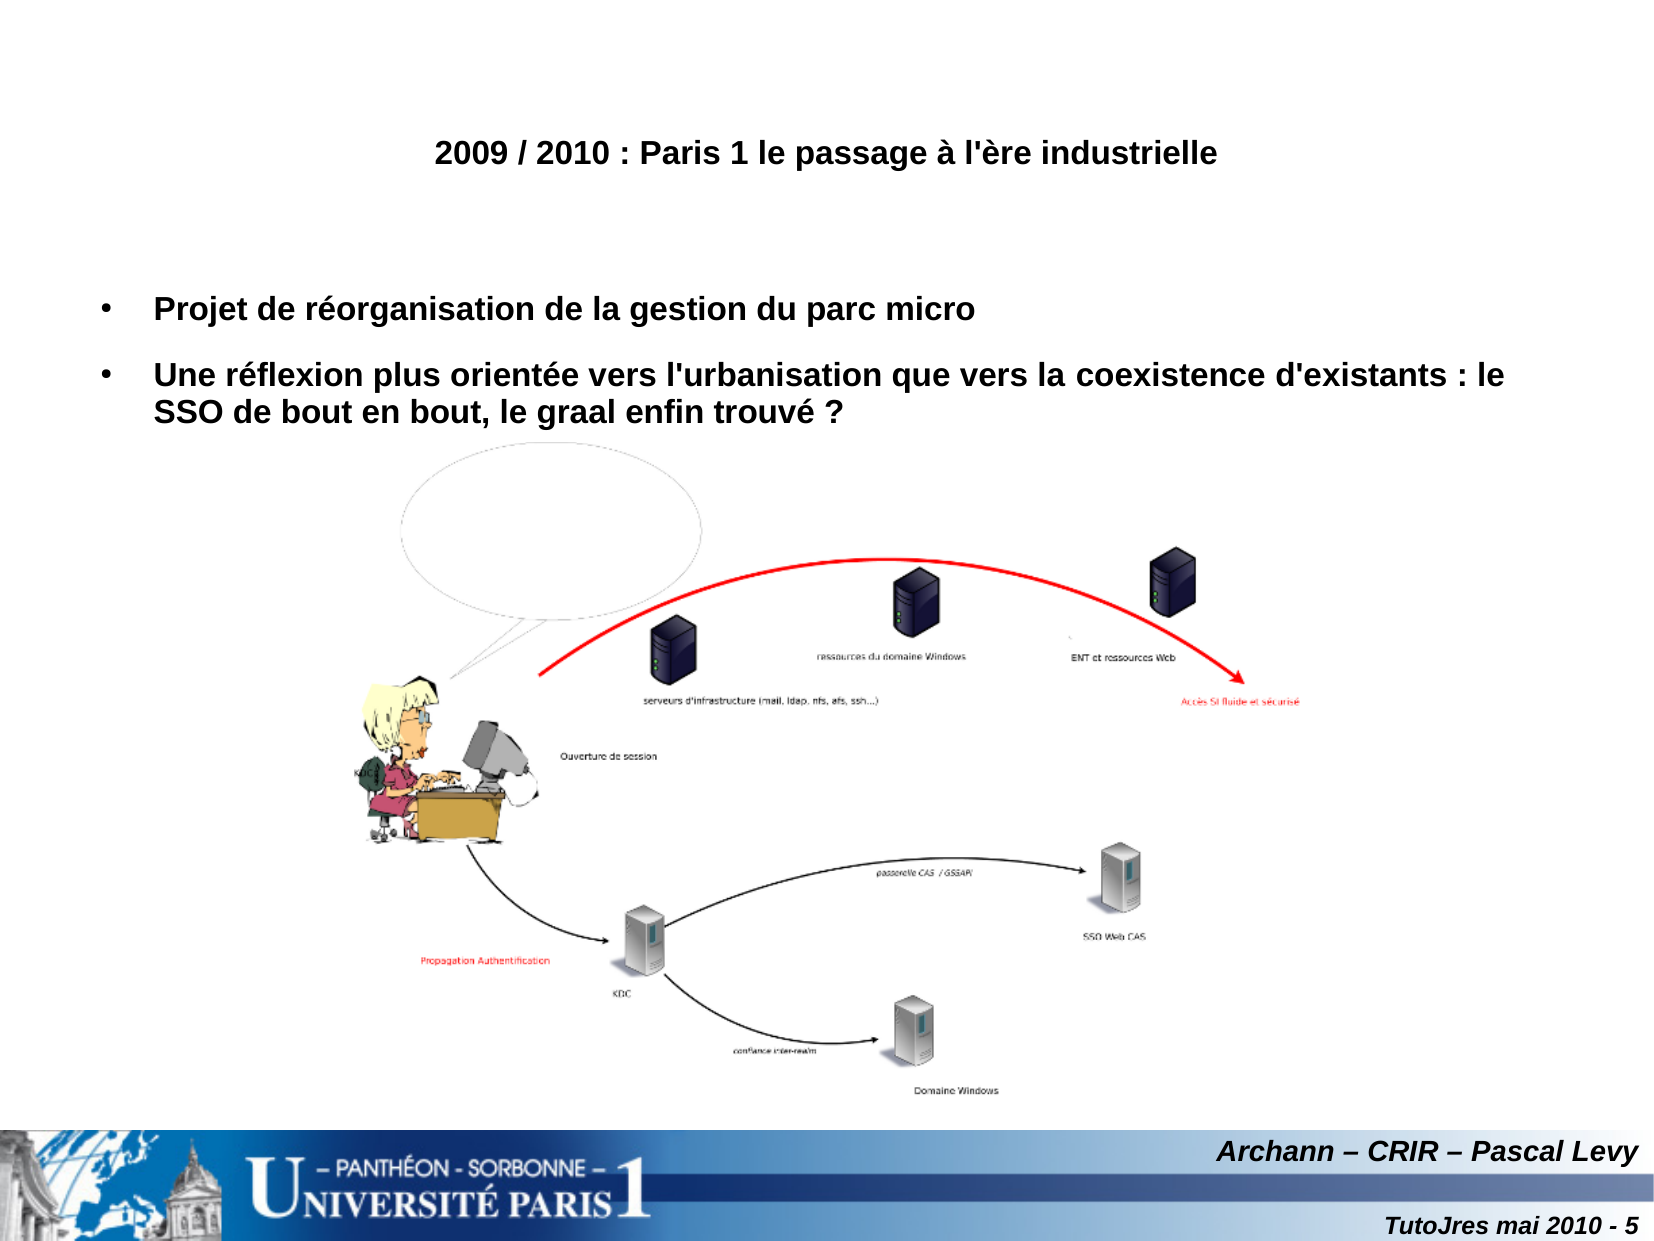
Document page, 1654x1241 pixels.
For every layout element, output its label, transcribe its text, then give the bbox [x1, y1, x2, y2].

picture [0, 1130, 1654, 1241]
title 2009 / 2010 : Paris 1 le passage à l'ère industrielle [82, 56, 1571, 250]
picture [354, 442, 1300, 1101]
list Projet de réorganisation de la gestion du parc micro Une réflexion plus orientée vers l'urbanisation que vers la coexistence d'existants : le SSO de bout en bout, le graal enfin trouvé ? [82, 290, 1571, 1109]
